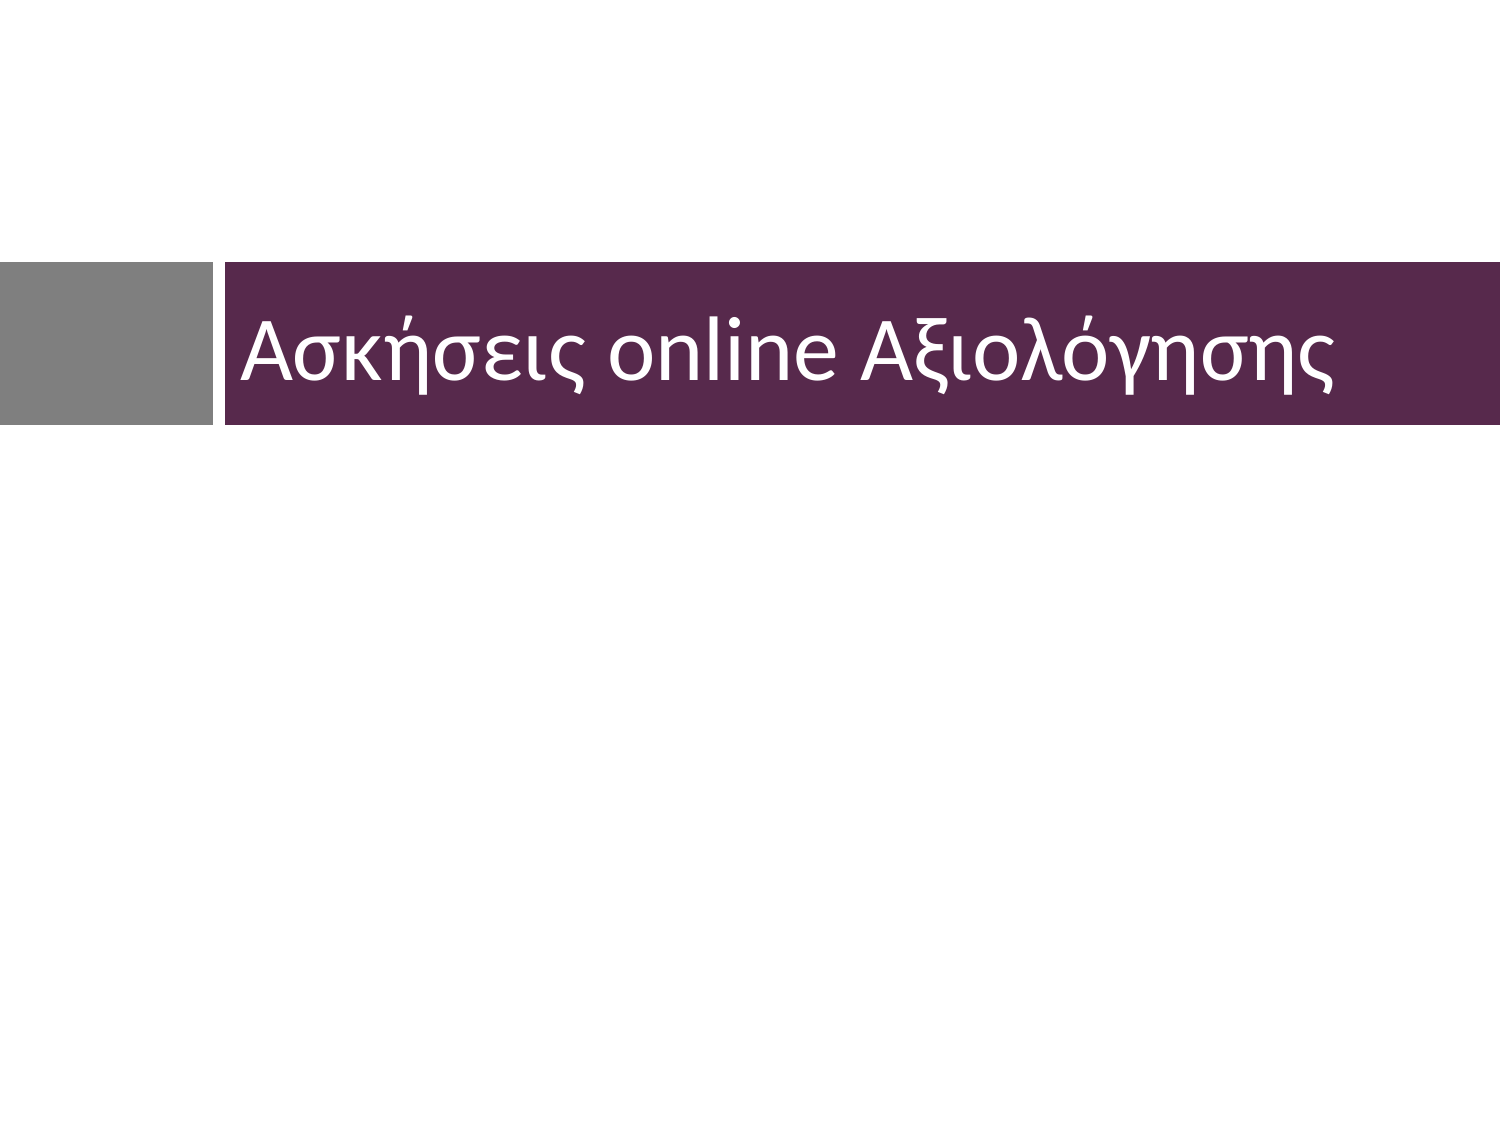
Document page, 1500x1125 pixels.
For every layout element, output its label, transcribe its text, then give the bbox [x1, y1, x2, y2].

title Ασκήσεις online Αξιολόγησης [225, 262, 1476, 426]
